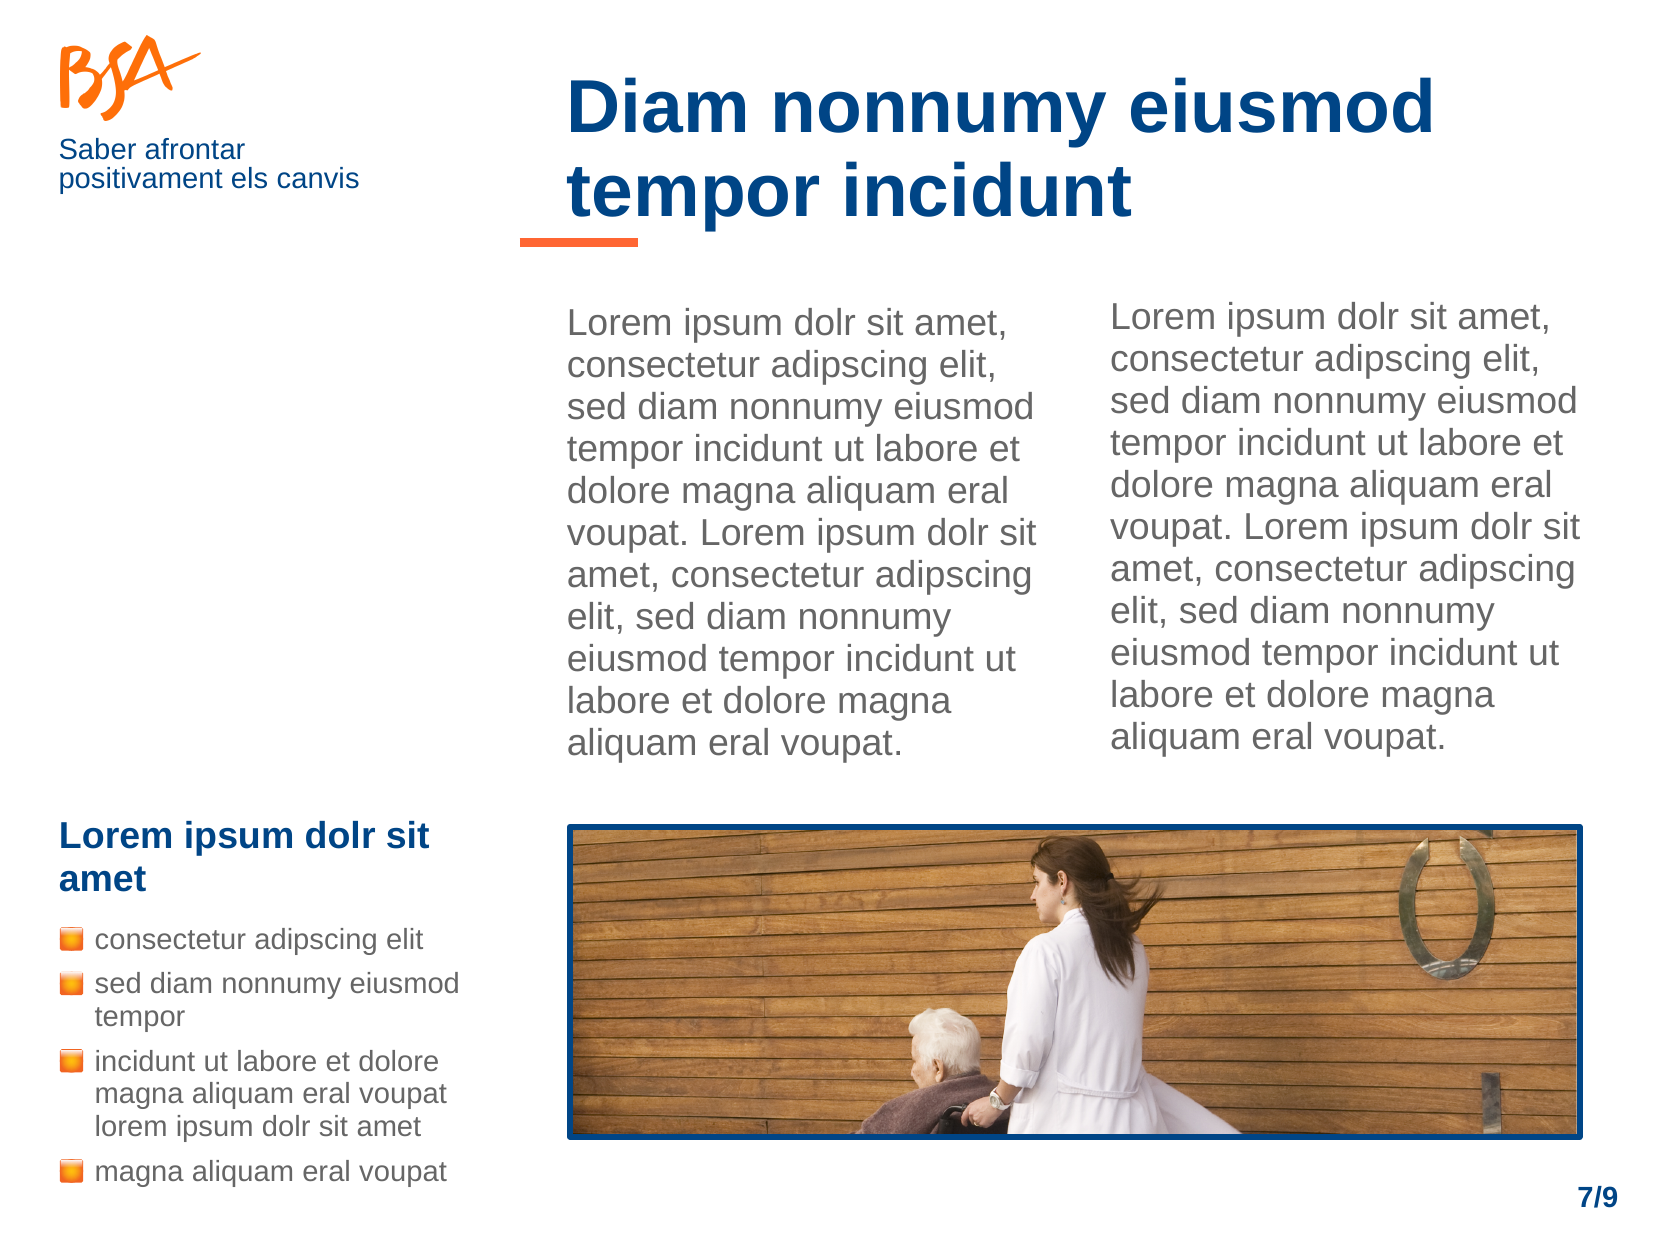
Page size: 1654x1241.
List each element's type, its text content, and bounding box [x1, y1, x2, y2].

text_box Lorem ipsum dolr sit amet, consectetur adipscing elit, sed diam nonnumy eiusmod tempor incidunt ut labore et dolore magna aliquam eral voupat. Lorem ipsum dolr sit amet, consectetur adipscing elit, sed diam nonnumy eiusmod tempor incidunt ut labore et dolore magna aliquam eral voupat. [566, 301, 1052, 774]
text_box Diam nonnumy eiusmod tempor incidunt [566, 64, 1607, 166]
text_box Saber afrontar positivament els canvis [58, 135, 390, 219]
text_box Lorem ipsum dolr sit amet consectetur adipscing elit sed diam nonnumy eiusmod tempor incidunt ut labore et dolore magna aliquam eral voupat lorem ipsum dolr sit amet magna aliquam eral voupat [59, 814, 508, 1170]
picture [572, 829, 1577, 1134]
picture [60, 35, 201, 121]
text_box Lorem ipsum dolr sit amet, consectetur adipscing elit, sed diam nonnumy eiusmod tempor incidunt ut labore et dolore magna aliquam eral voupat. Lorem ipsum dolr sit amet, consectetur adipscing elit, sed diam nonnumy eiusmod tempor incidunt ut labore et dolore magna aliquam eral voupat. [1110, 295, 1595, 886]
